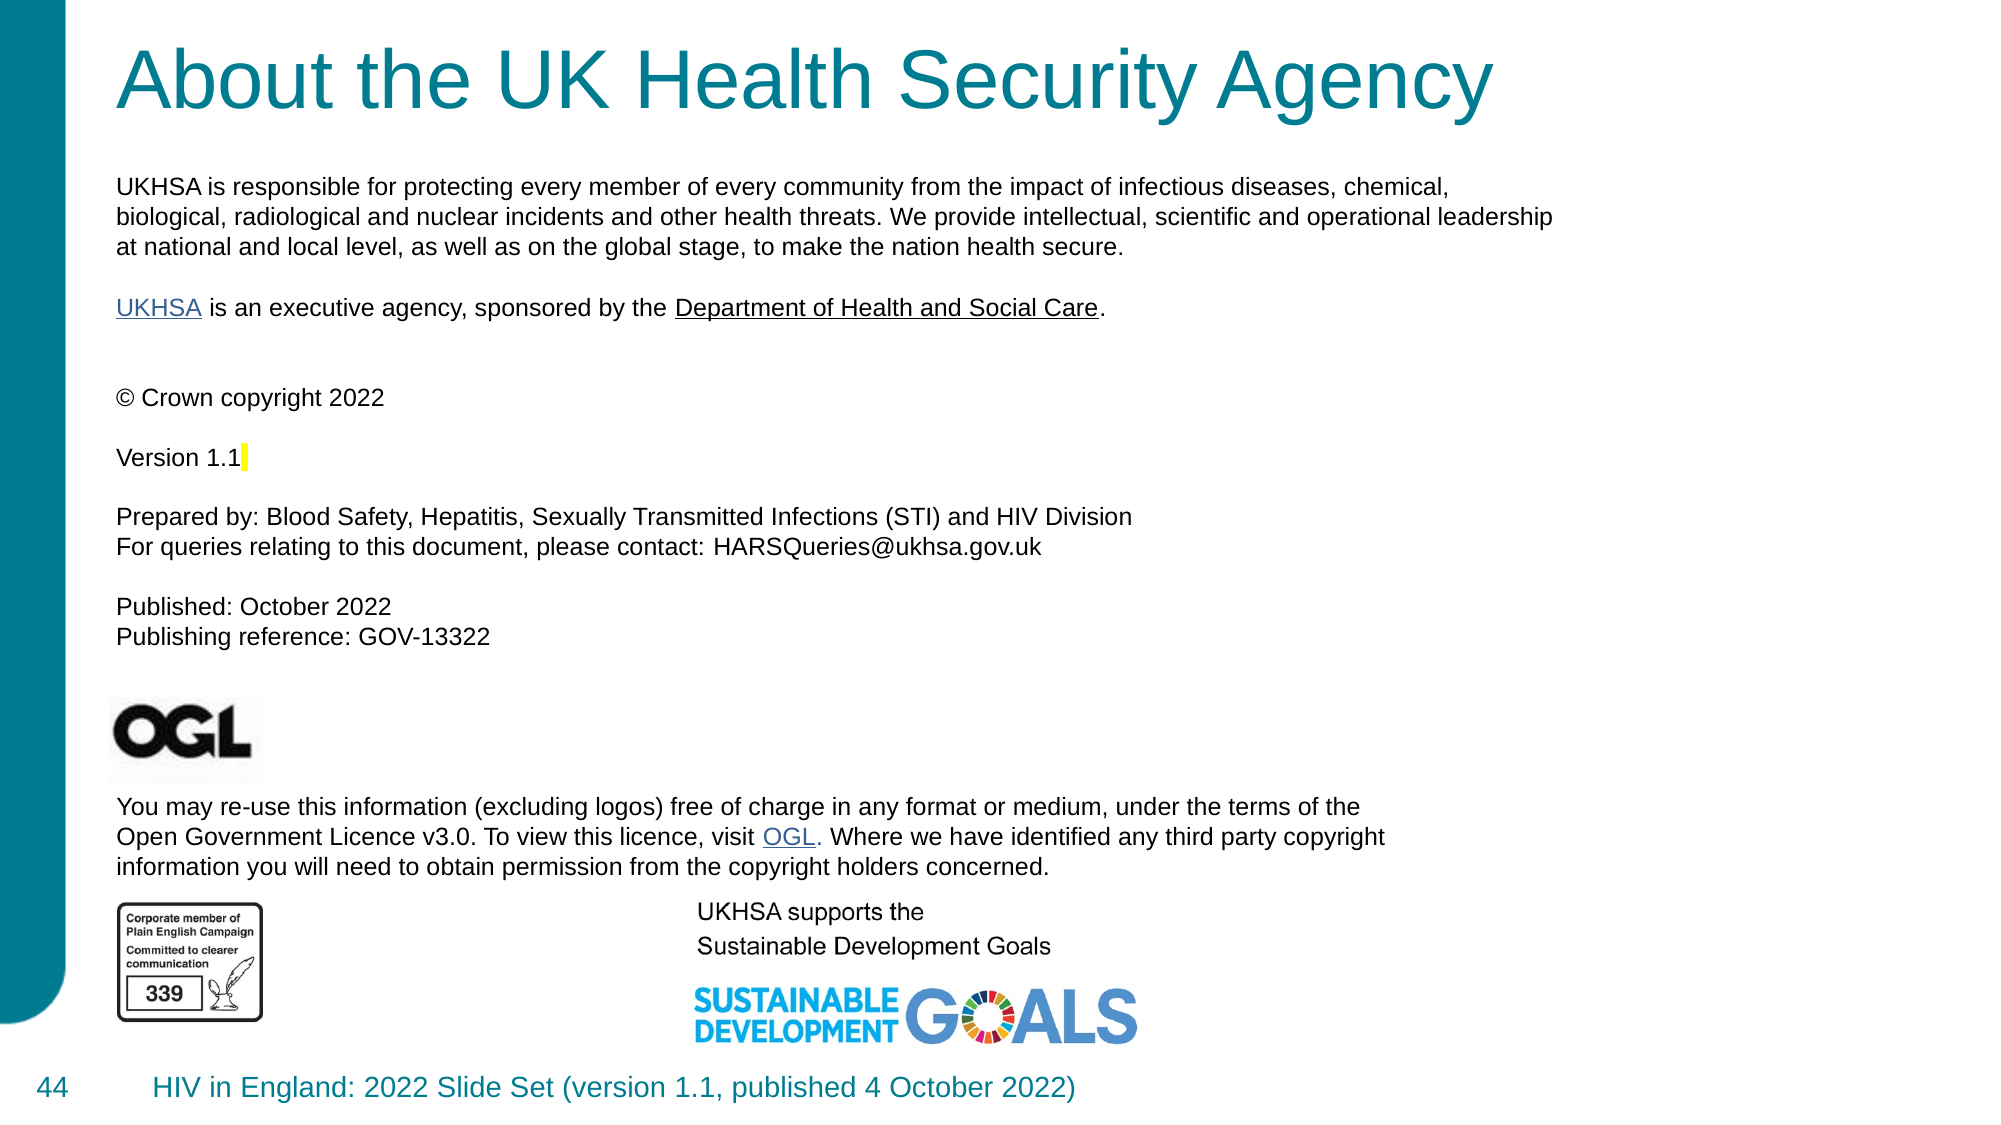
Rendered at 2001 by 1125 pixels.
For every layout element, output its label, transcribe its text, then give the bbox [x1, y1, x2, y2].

text_box [21, 1056, 120, 1117]
text_box You may re-use this information (excluding logos) free of charge in any format or medium, under the terms of the Open Government Licence v3.0. To view this licence, visit OGL. Where we have identified any third party copyright information you will need to obtain permission from the copyright holders concerned. [101, 783, 1411, 888]
picture [109, 703, 263, 783]
text_box UKHSA is responsible for protecting every member of every community from the impact of infectious diseases, chemical, biological, radiological and nuclear incidents and other health threats. We provide intellectual, scientific and operational leadership at national and local level, as well as on the global stage, to make the nation health secure. UKHSA is an executive agency, sponsored by the Department of Health and Social Care. © Crown copyright 2022 Version 1.1 Prepared by: Blood Safety, Hepatitis, Sexually Transmitted Infections (STI) and HIV Division For queries relating to this document, please contact: HARSQueries@ukhsa.gov.uk Published: October 2022 Publishing reference: GOV-13322 [101, 163, 1584, 703]
title About the UK Health Security Agency [101, 29, 1926, 159]
picture [109, 883, 1153, 1059]
text_box HIV in England: 2022 Slide Set (version 1.1, published 4 October 2022) [137, 1056, 1780, 1116]
